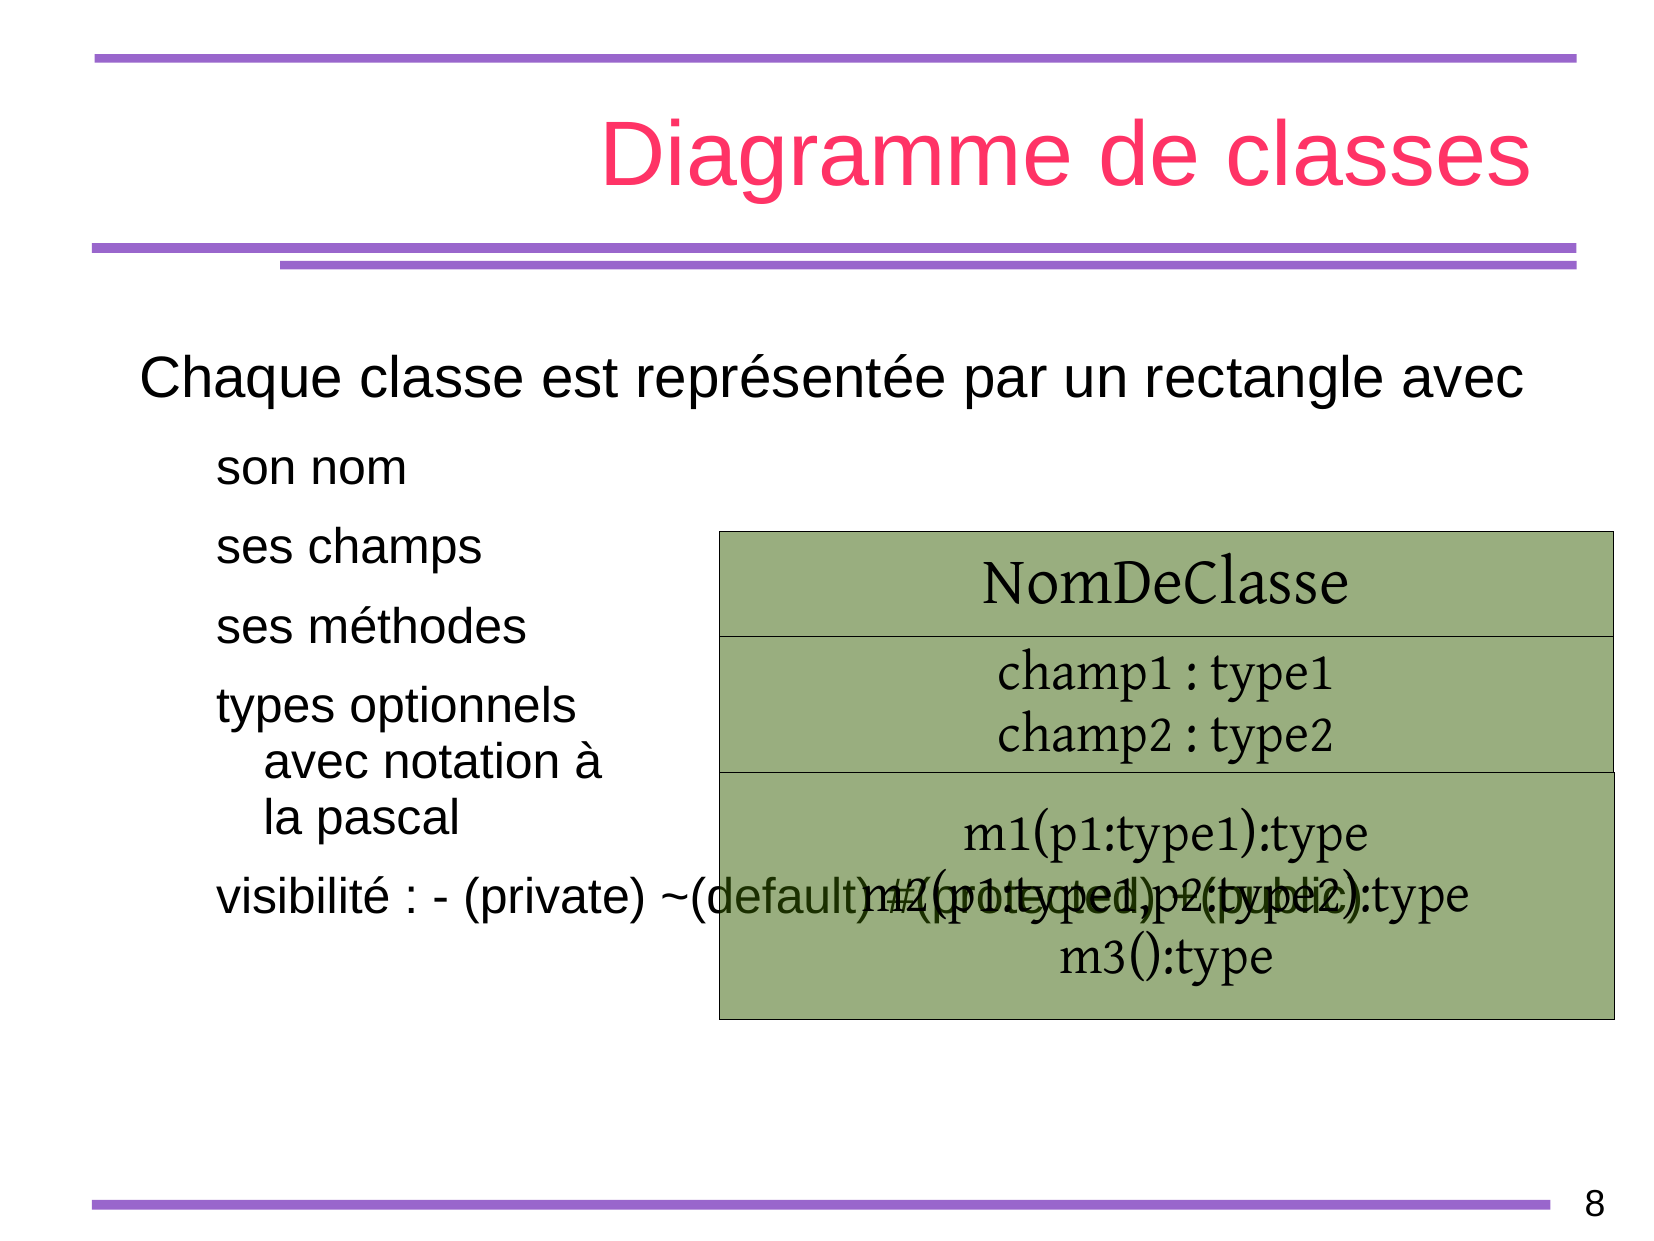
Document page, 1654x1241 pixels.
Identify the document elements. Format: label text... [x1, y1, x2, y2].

text_box NomDeClasse [719, 531, 1614, 636]
text_box m1(p1:type1):type m2(p1:type1,p2:type2):type m3():type [719, 772, 1615, 1020]
list Chaque classe est représentée par un rectangle avec son nom ses champs ses méthodes types optionnels avec notation à la pascal visibilité : - (private) ~(default) #(protected) +(public) [121, 344, 1534, 1162]
title Diagramme de classes [121, 49, 1534, 257]
text_box champ1 : type1 champ2 : type2 [719, 636, 1614, 772]
